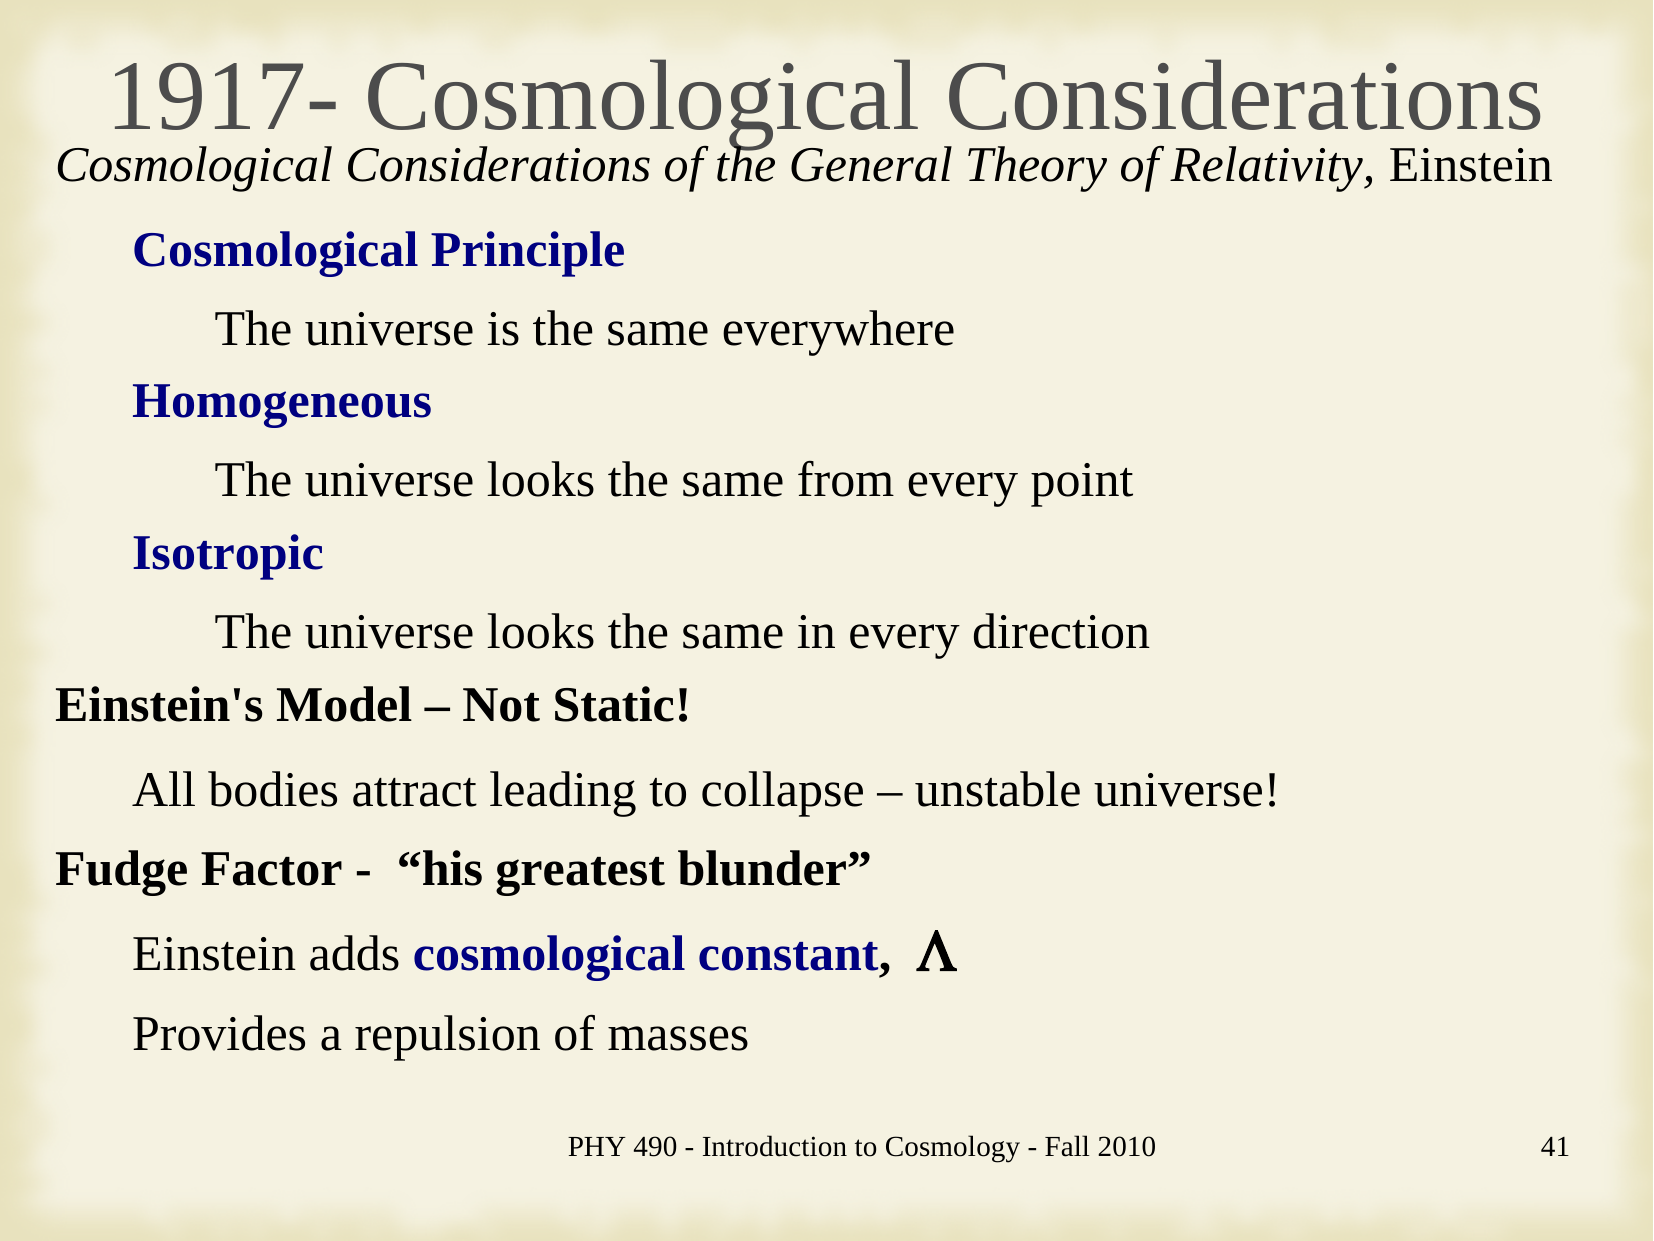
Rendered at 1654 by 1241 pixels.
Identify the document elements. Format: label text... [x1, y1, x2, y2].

title 1917- Cosmological Considerations [82, 0, 1571, 136]
picture [0, 0, 1653, 1241]
list Cosmological Considerations of the General Theory of Relativity, Einstein Cosmological Principle The universe is the same everywhere Homogeneous The universe looks the same from every point Isotropic The universe looks the same in every direction Einstein's Model – Not Static! All bodies attract leading to collapse – unstable universe! Fudge Factor - “his greatest blunder” Einstein adds cosmological constant, L Provides a repulsion of masses [37, 136, 1571, 1089]
